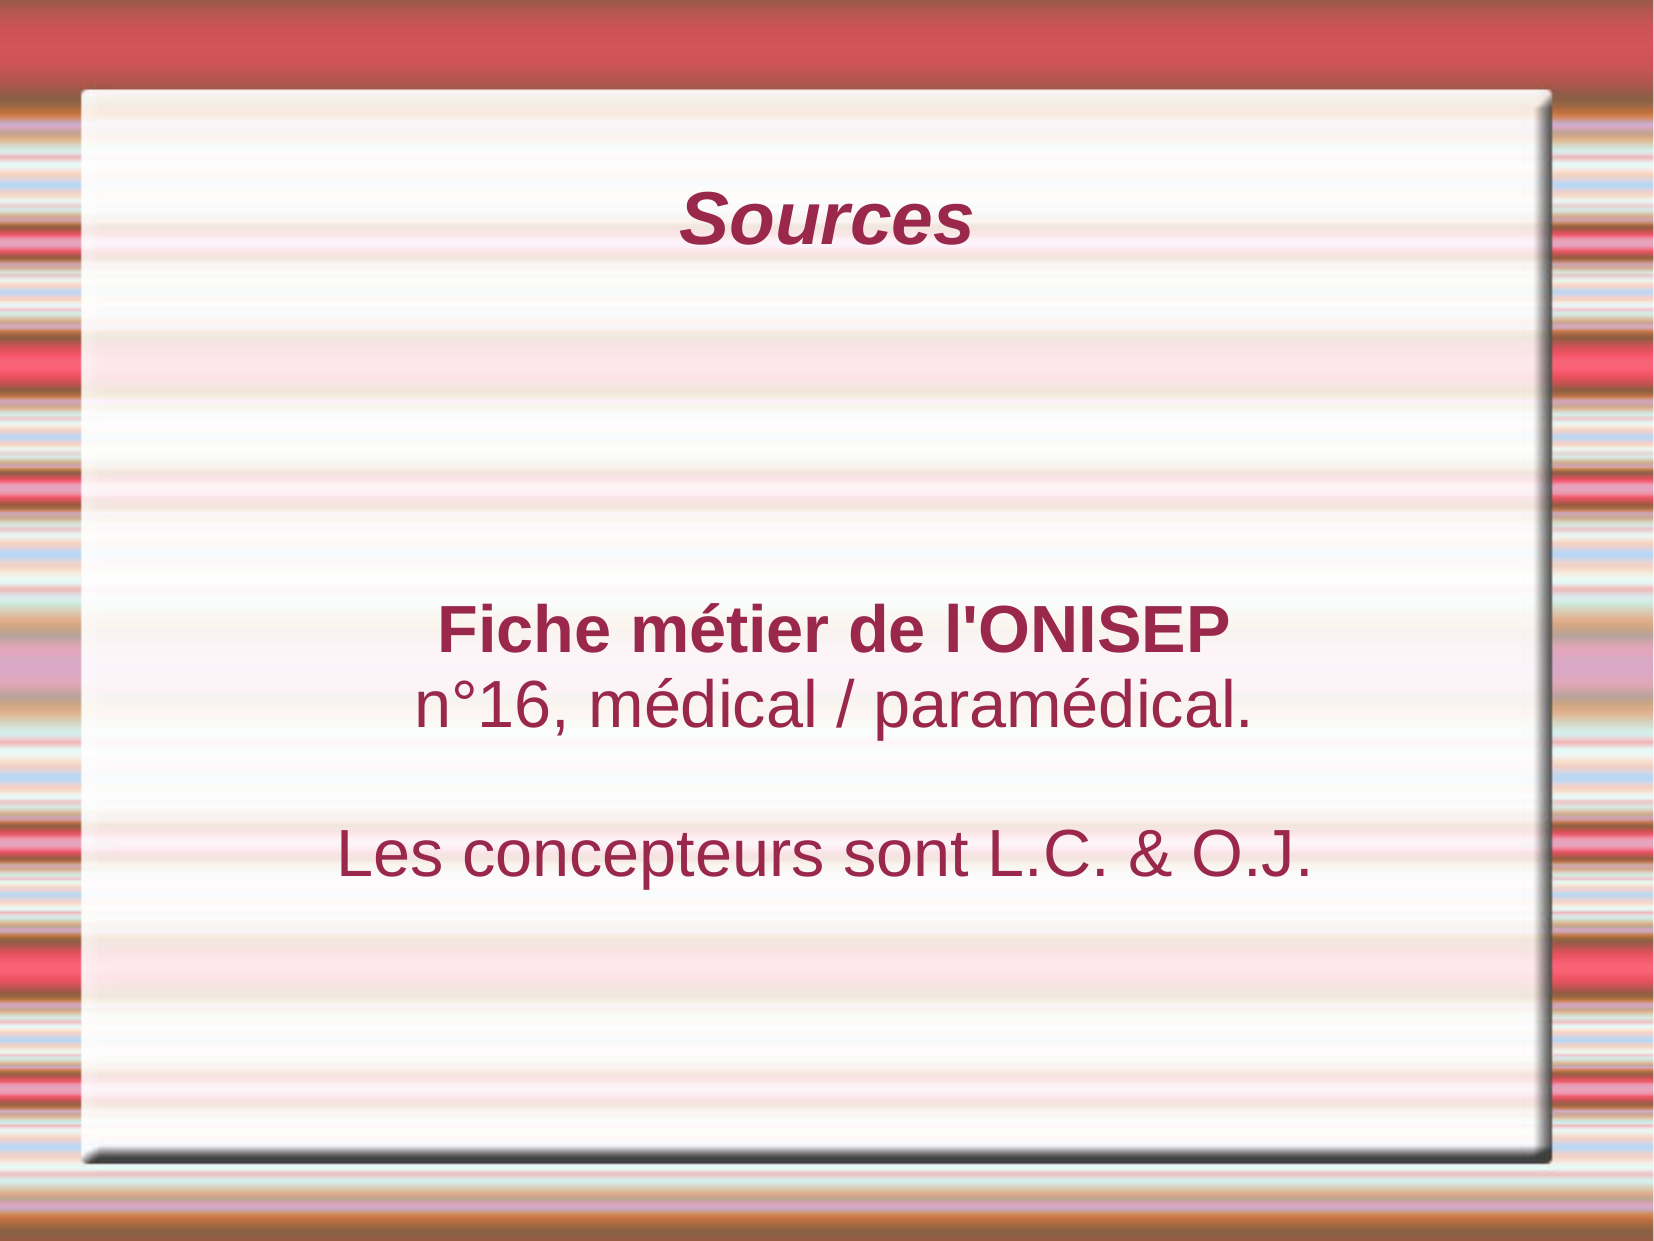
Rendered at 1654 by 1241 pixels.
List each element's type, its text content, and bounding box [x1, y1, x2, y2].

subtitle Fiche métier de l'ONISEP n°16, médical / paramédical. Les concepteurs sont L.C. & O.J. [134, 350, 1516, 1133]
picture [0, 0, 1654, 1241]
title Sources [121, 114, 1534, 322]
